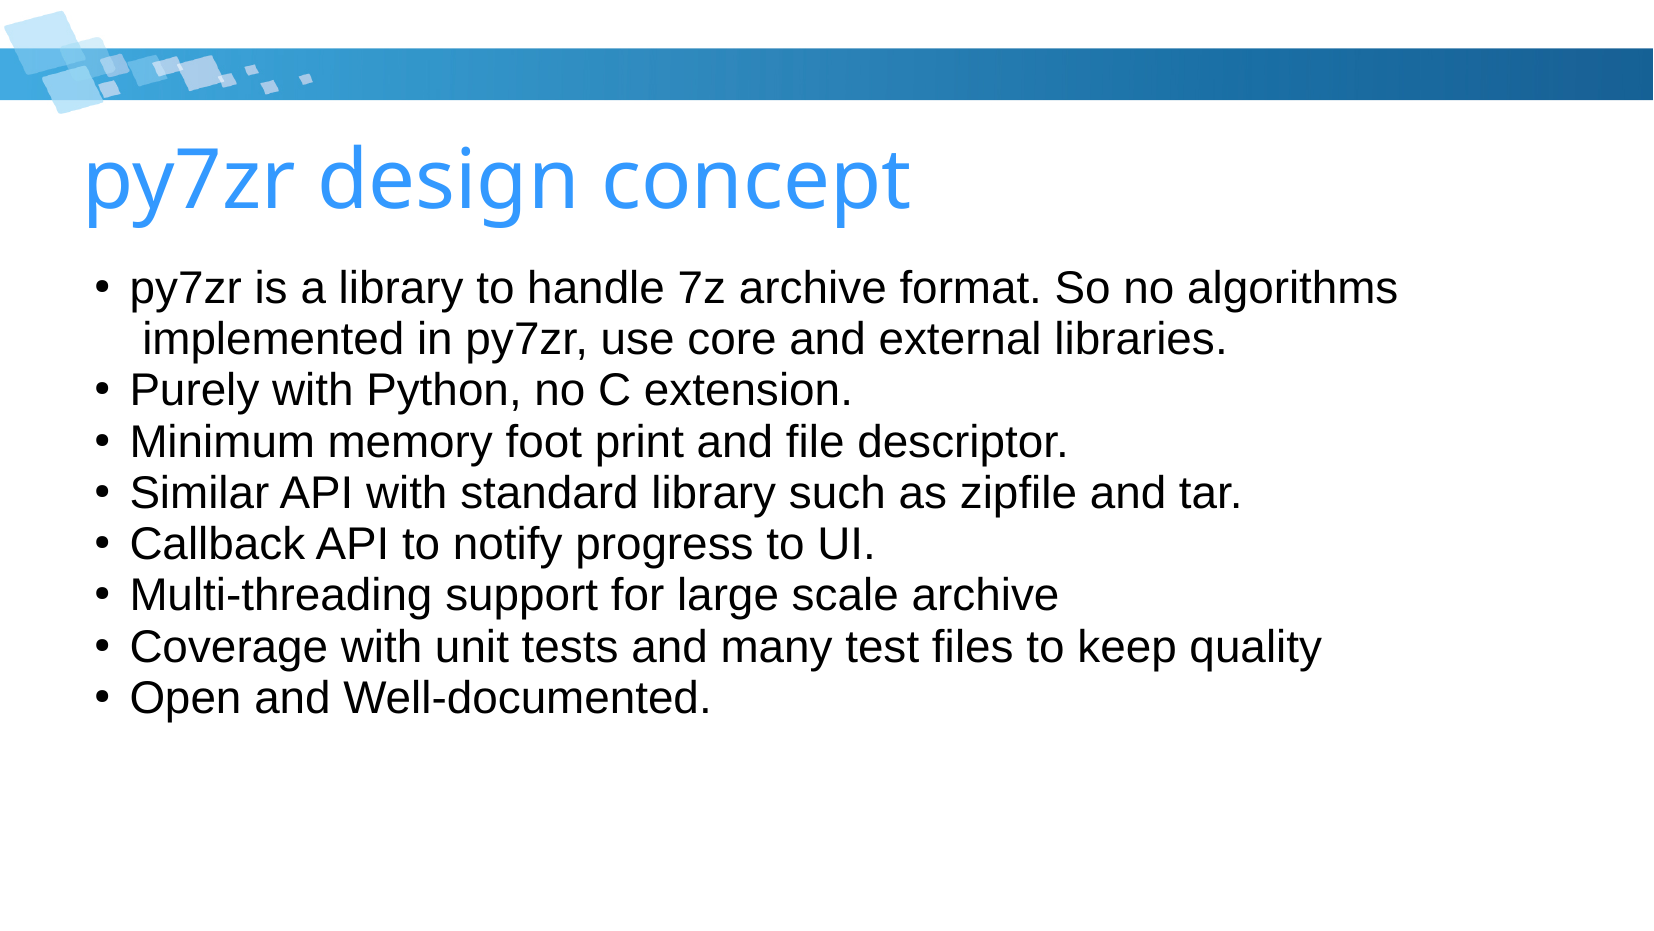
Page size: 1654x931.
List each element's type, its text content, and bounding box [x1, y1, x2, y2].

text_box py7zr is a library to handle 7z archive format. So no algorithms implemented in py7zr, use core and external libraries. Purely with Python, no C extension. Minimum memory foot print and file descriptor. Similar API with standard library such as zipfile and tar. Callback API to notify progress to UI. Multi-threading support for large scale archive Coverage with unit tests and many test files to keep quality Open and Well-documented. [79, 254, 1415, 777]
title py7zr design concept [82, 99, 1571, 255]
picture [0, 0, 1653, 929]
